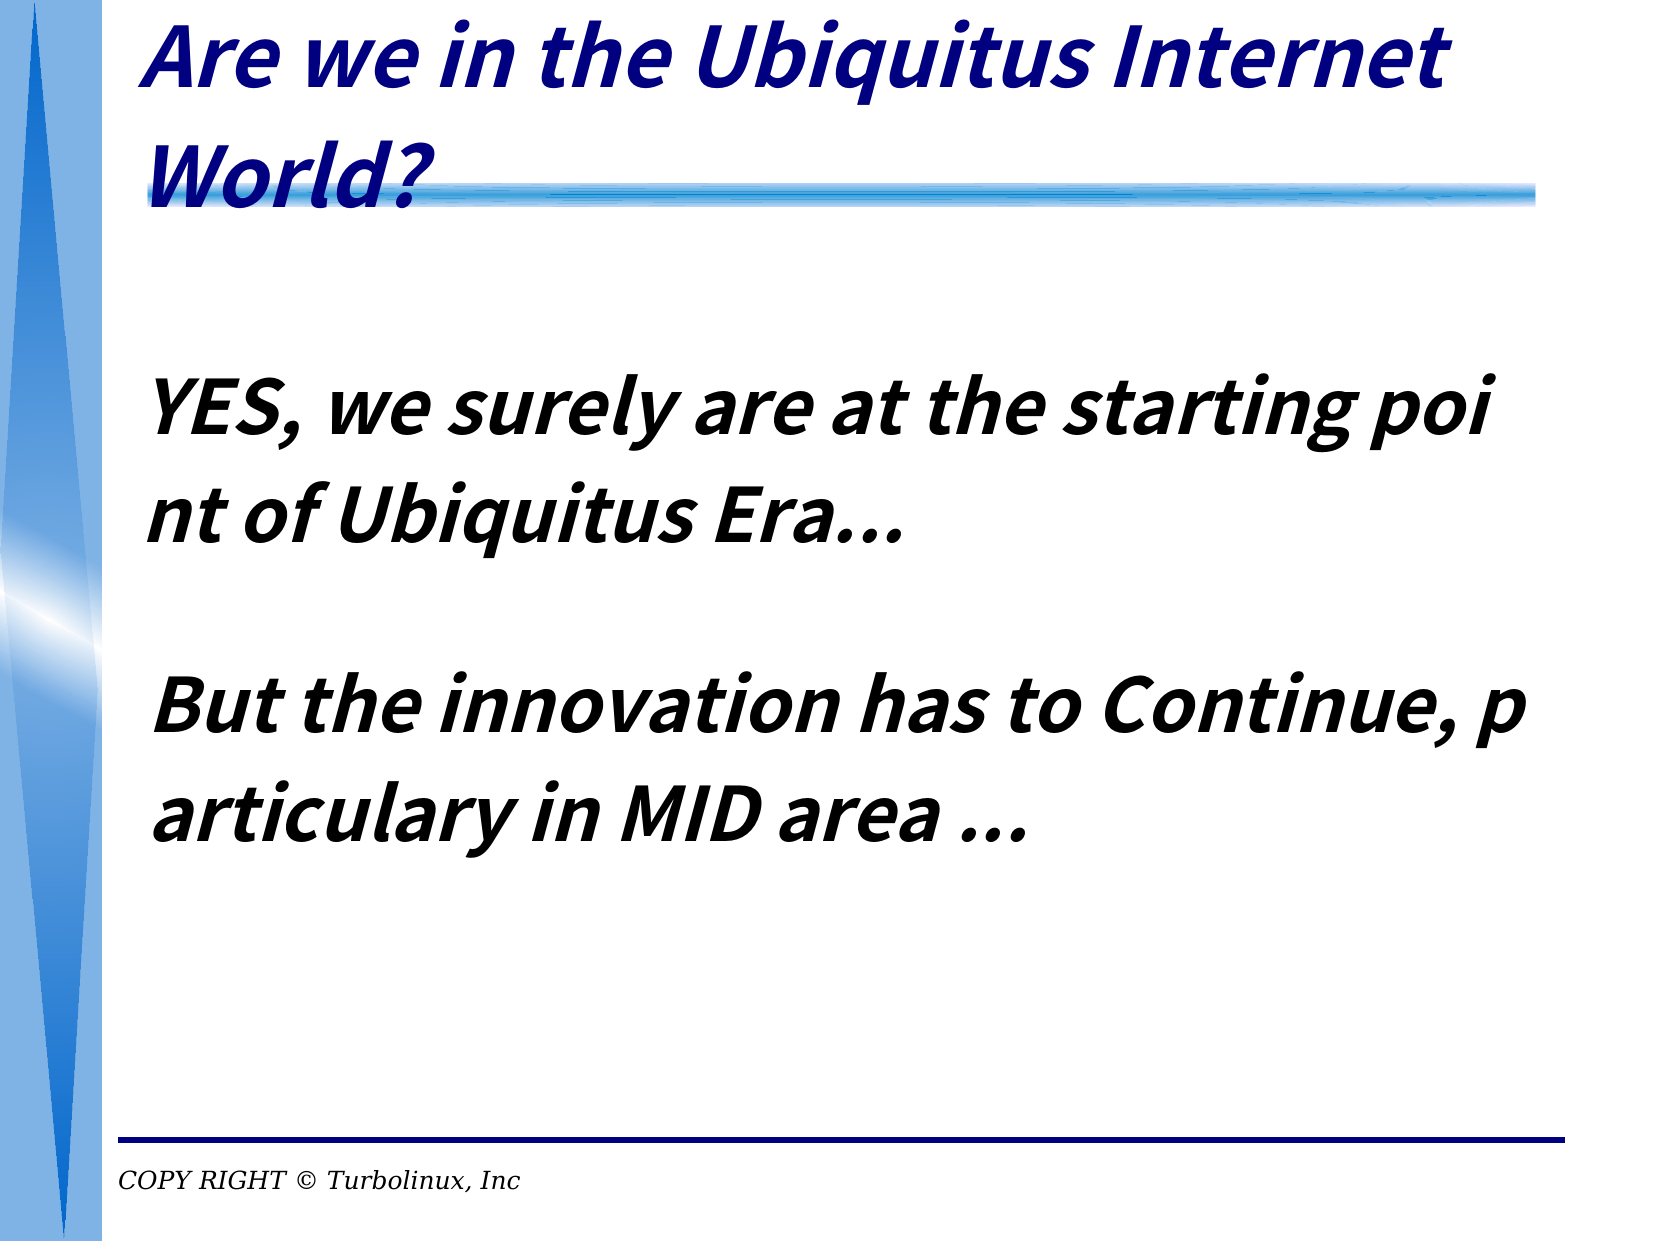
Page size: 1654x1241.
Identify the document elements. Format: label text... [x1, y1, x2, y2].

title YES, we surely are at the starting point of Ubiquitus Era... [141, 380, 1506, 531]
title But the innovation has to Continue, particulary in MID area ... [147, 679, 1536, 830]
title Are we in the Ubiquitus Internet World? [138, 28, 1527, 195]
